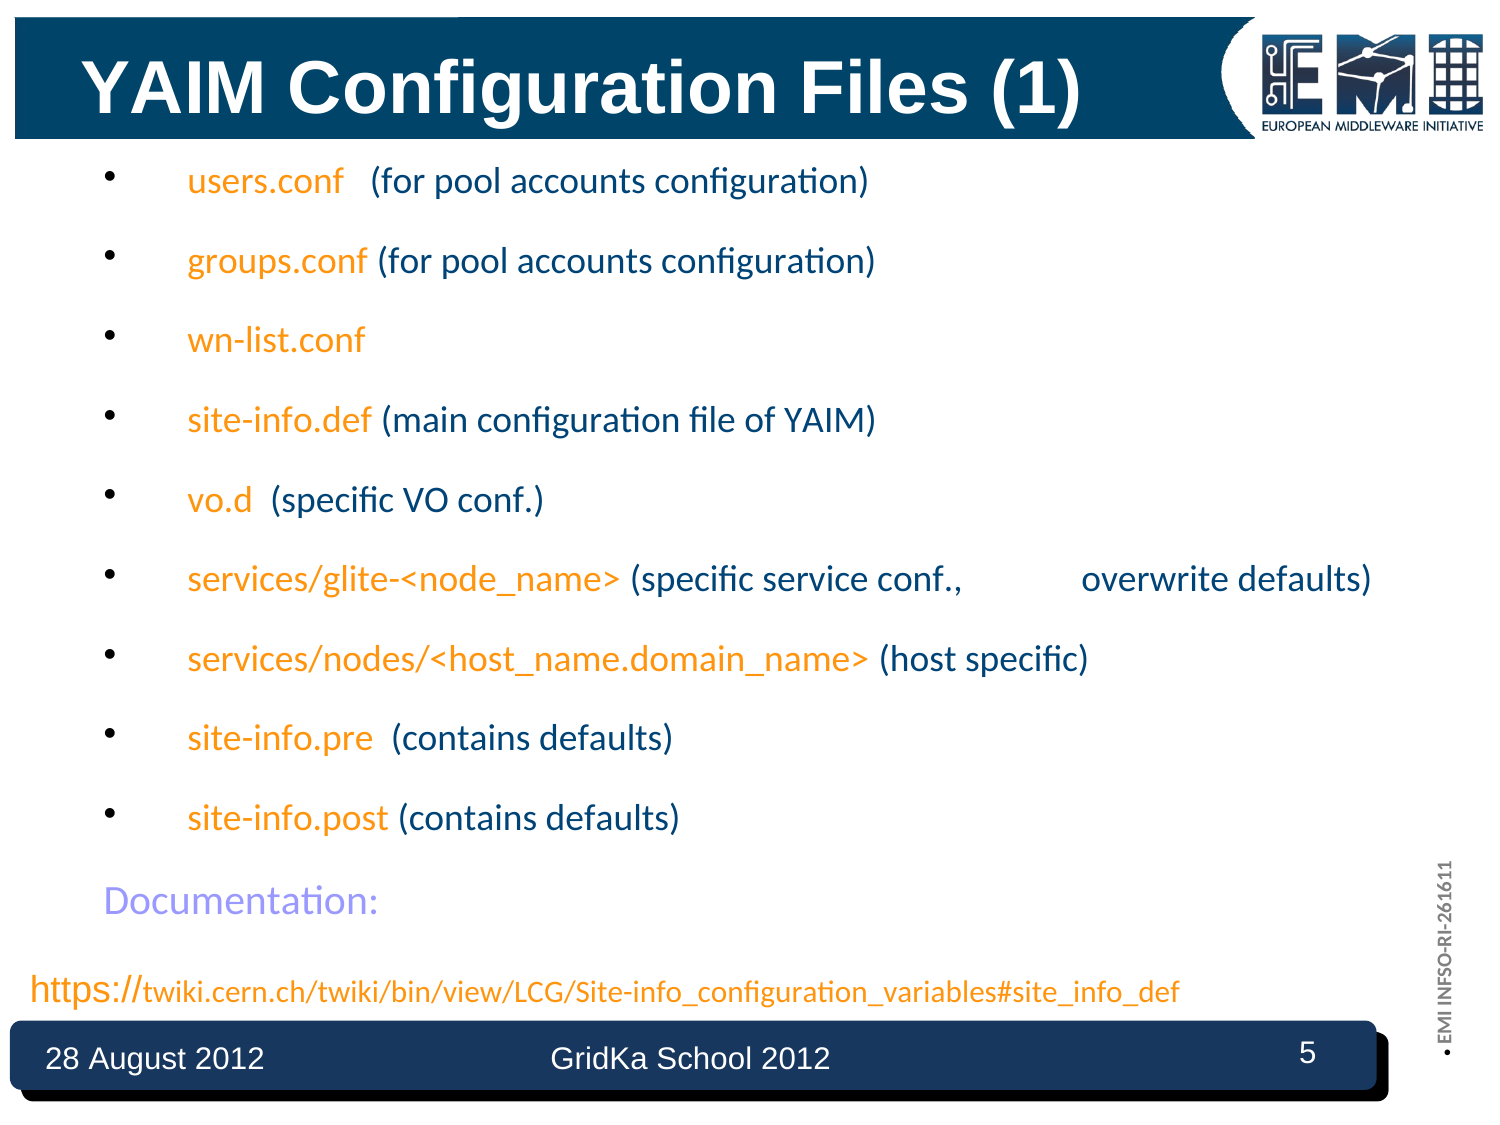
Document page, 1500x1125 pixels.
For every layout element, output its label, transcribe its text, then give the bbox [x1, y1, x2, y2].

picture [28, 17, 1255, 139]
picture [14, 17, 25, 139]
text_box https://twiki.cern.ch/twiki/bin/view/LCG/Site-info_configuration_variables#site_info_def [14, 957, 1400, 1018]
text_box users.conf (for pool accounts configuration) groups.conf (for pool accounts configuration) wn-list.conf site-info.def (main configuration file of YAIM) vo.d (specific VO conf.) services/glite-<node_name> (specific service conf., overwrite defaults) services/nodes/<host_name.domain_name> (host specific) site-info.pre (contains defaults) site-info.post (contains defaults) Documentation: [13, 148, 1401, 858]
text_box YAIM Configuration Files (1) [64, 31, 1112, 122]
picture [1262, 34, 1483, 131]
